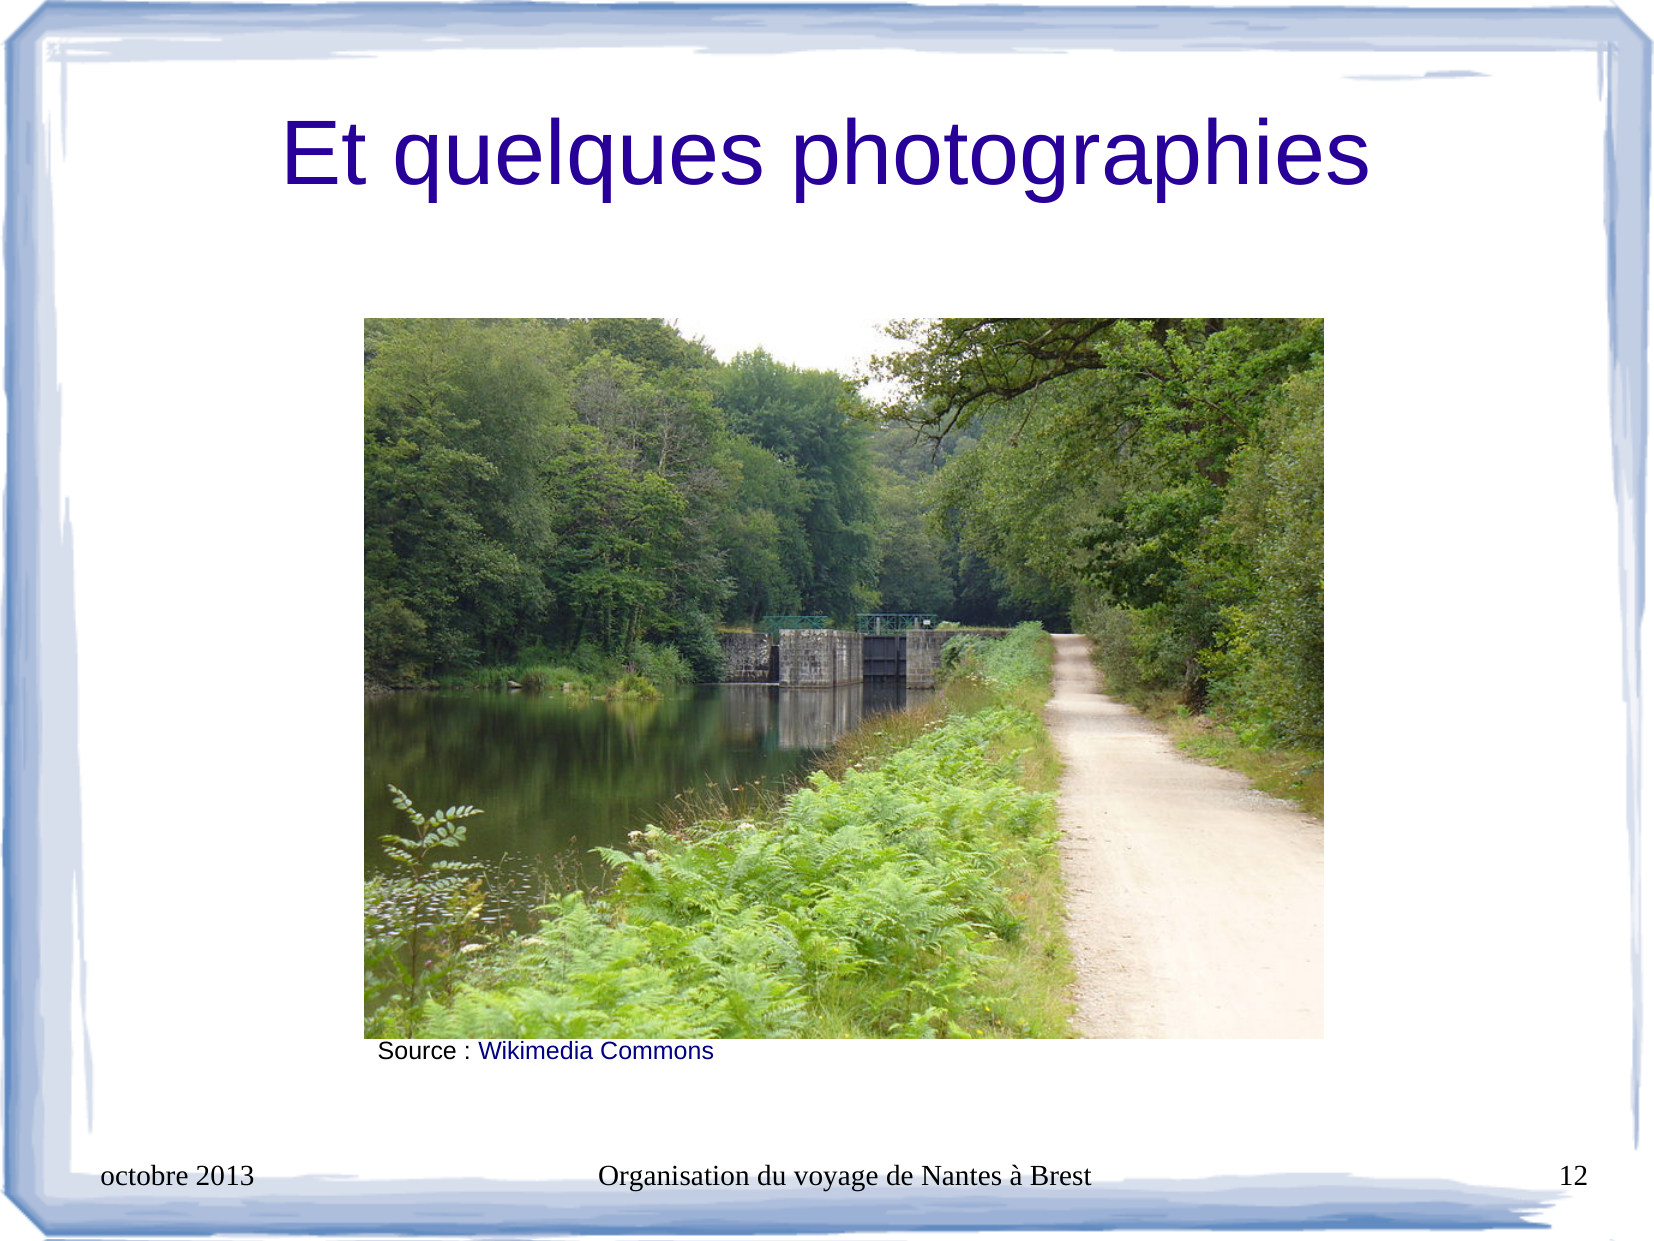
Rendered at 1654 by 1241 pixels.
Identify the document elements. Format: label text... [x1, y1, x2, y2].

picture [0, 0, 1654, 1241]
text_box Source : Wikimedia Commons [363, 1029, 768, 1073]
title Et quelques photographies [82, 49, 1571, 257]
